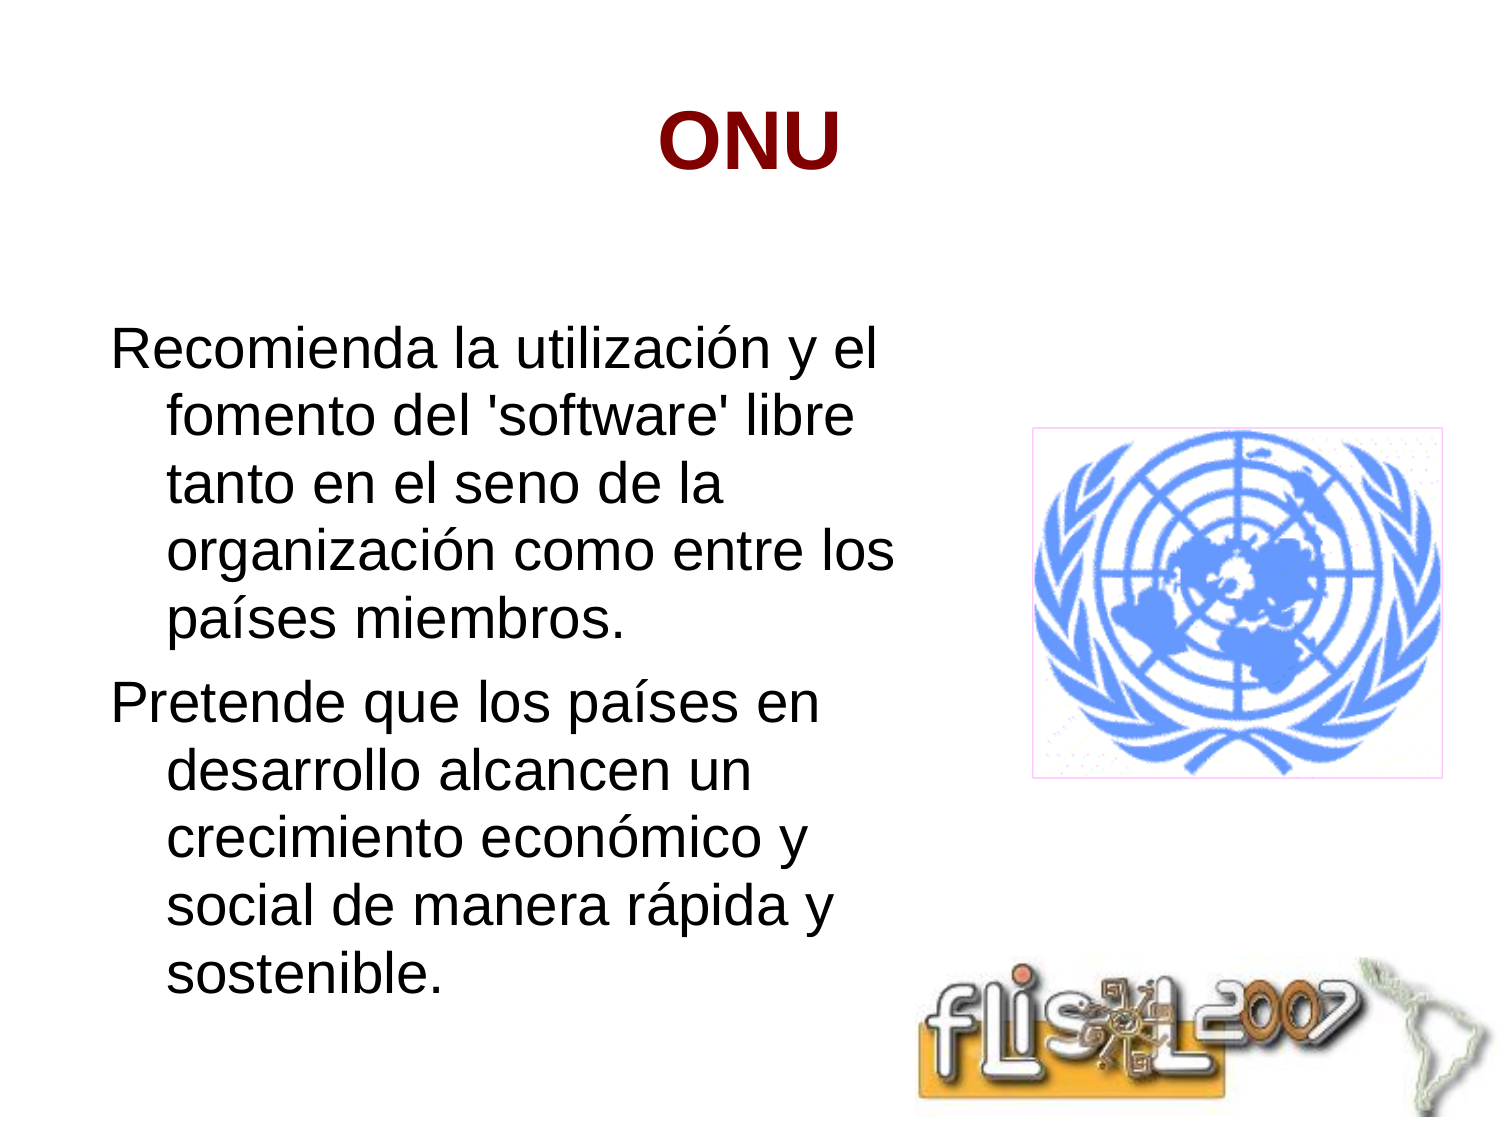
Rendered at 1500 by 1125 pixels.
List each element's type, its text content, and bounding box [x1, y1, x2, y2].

list Recomienda la utilización y el fomento del 'software' libre tanto en el seno de la organización como entre los países miembros. Pretende que los países en desarrollo alcancen un crecimiento económico y social de manera rápida y sostenible. [110, 312, 975, 1081]
picture [1022, 419, 1452, 786]
picture [915, 956, 1500, 1117]
title ONU [75, 45, 1426, 233]
